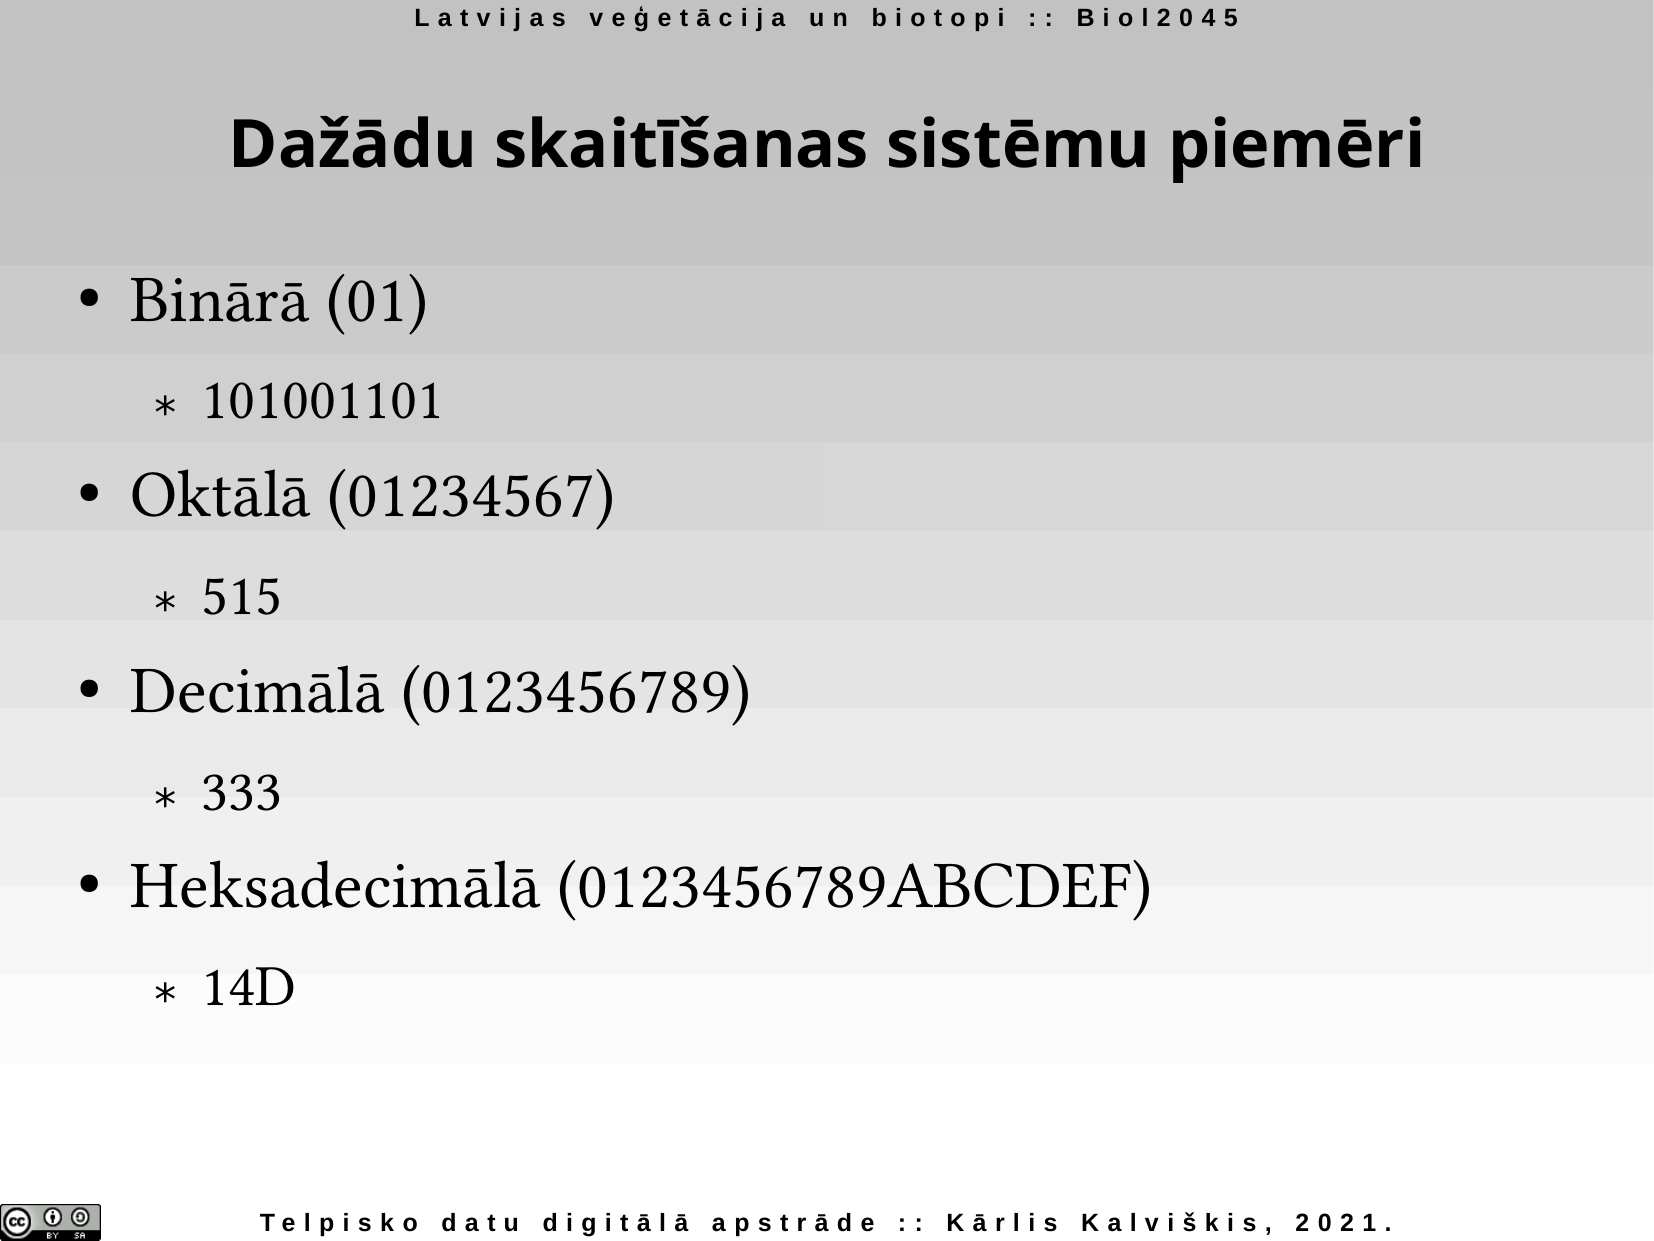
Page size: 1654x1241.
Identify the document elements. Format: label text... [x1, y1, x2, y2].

title Dažādu skaitīšanas sistēmu piemēri [59, 37, 1596, 246]
picture [0, 0, 1654, 1241]
list Binārā (01) 101001101 Oktālā (01234567) 515 Decimālā (0123456789) 333 Heksadecimālā (0123456789ABCDEF) 14D [59, 261, 1596, 1175]
